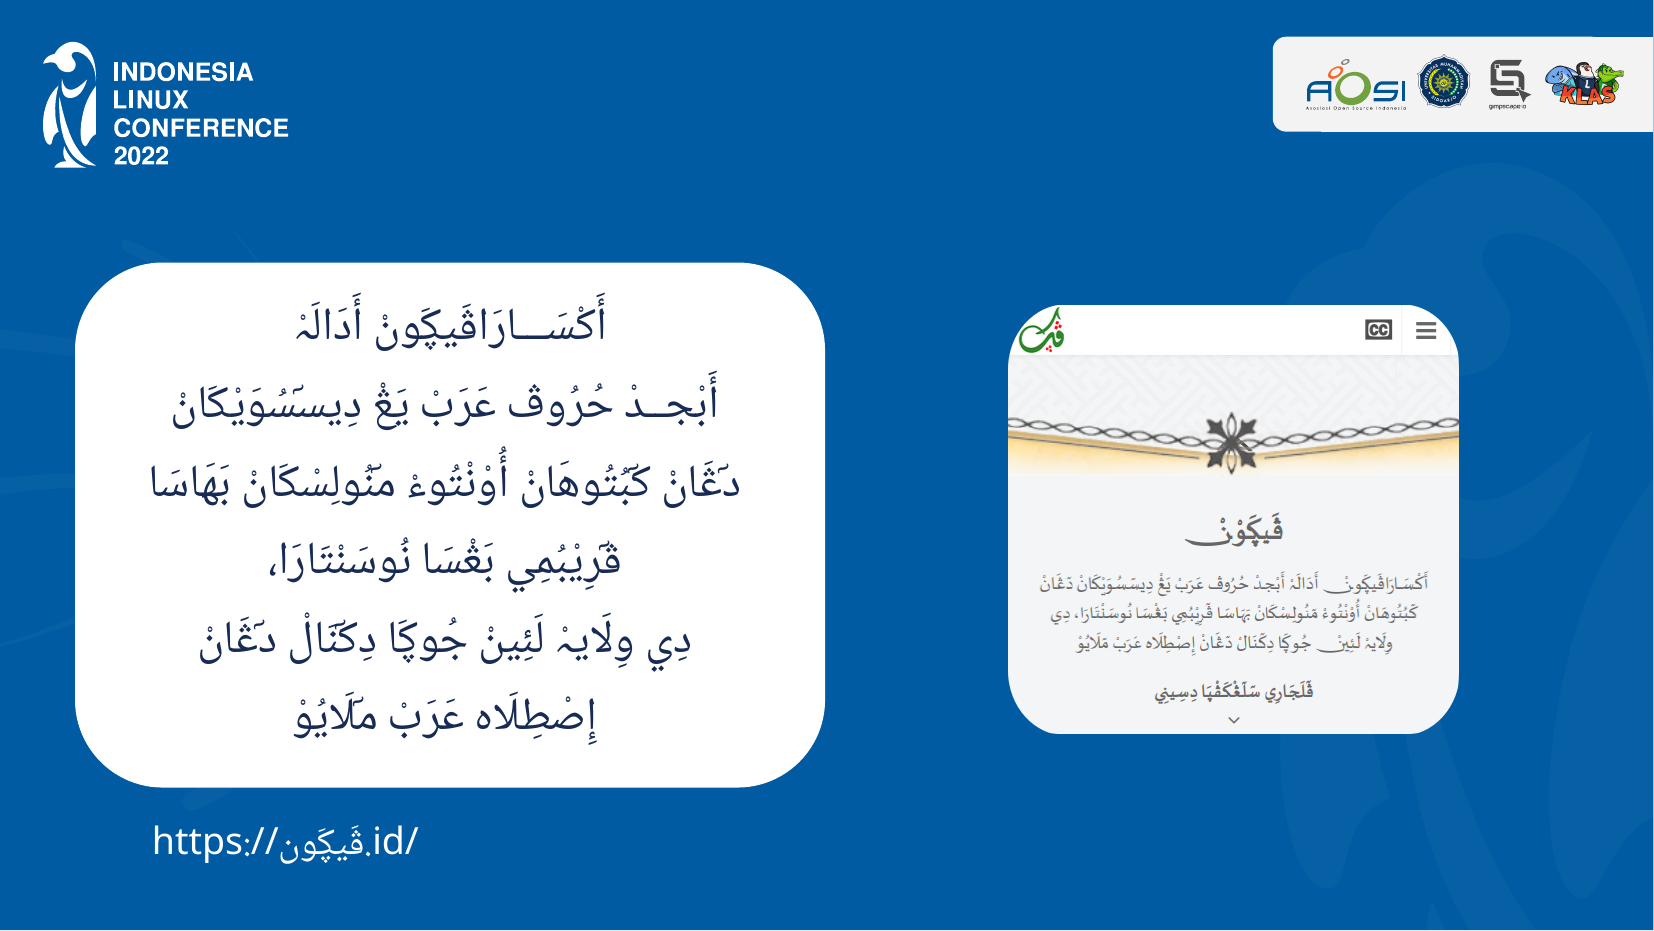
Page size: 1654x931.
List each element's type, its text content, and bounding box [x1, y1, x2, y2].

subtitle https://ڤَيڮَون.id/ [116, 775, 492, 919]
picture [1008, 305, 1459, 734]
picture [1545, 62, 1624, 105]
text_box أَكْسَـــارَاڤَيڮَونْ أَدَالَہْ أَبْجــدْ حُرُوڤ عَرَبْ يَڠْ دِيسࣤسُوَيْكَانْ دࣤڠَانْ كࣤبُتُوهَانْ أُوْنْتُوءْ مࣤنُولِسْكَانْ بَهَاسَا ڤࣤرِيْبُمِي بَڠْسَا نُوسَنْتَارَا، دِي وِلَايہْ لَئِينْ جُوڮَا دِكࣤنَالْ دࣤڠَانْ إِصْطِلَاه عَرَبْ مࣤلَايُوْ [75, 262, 826, 788]
picture [1417, 54, 1471, 108]
